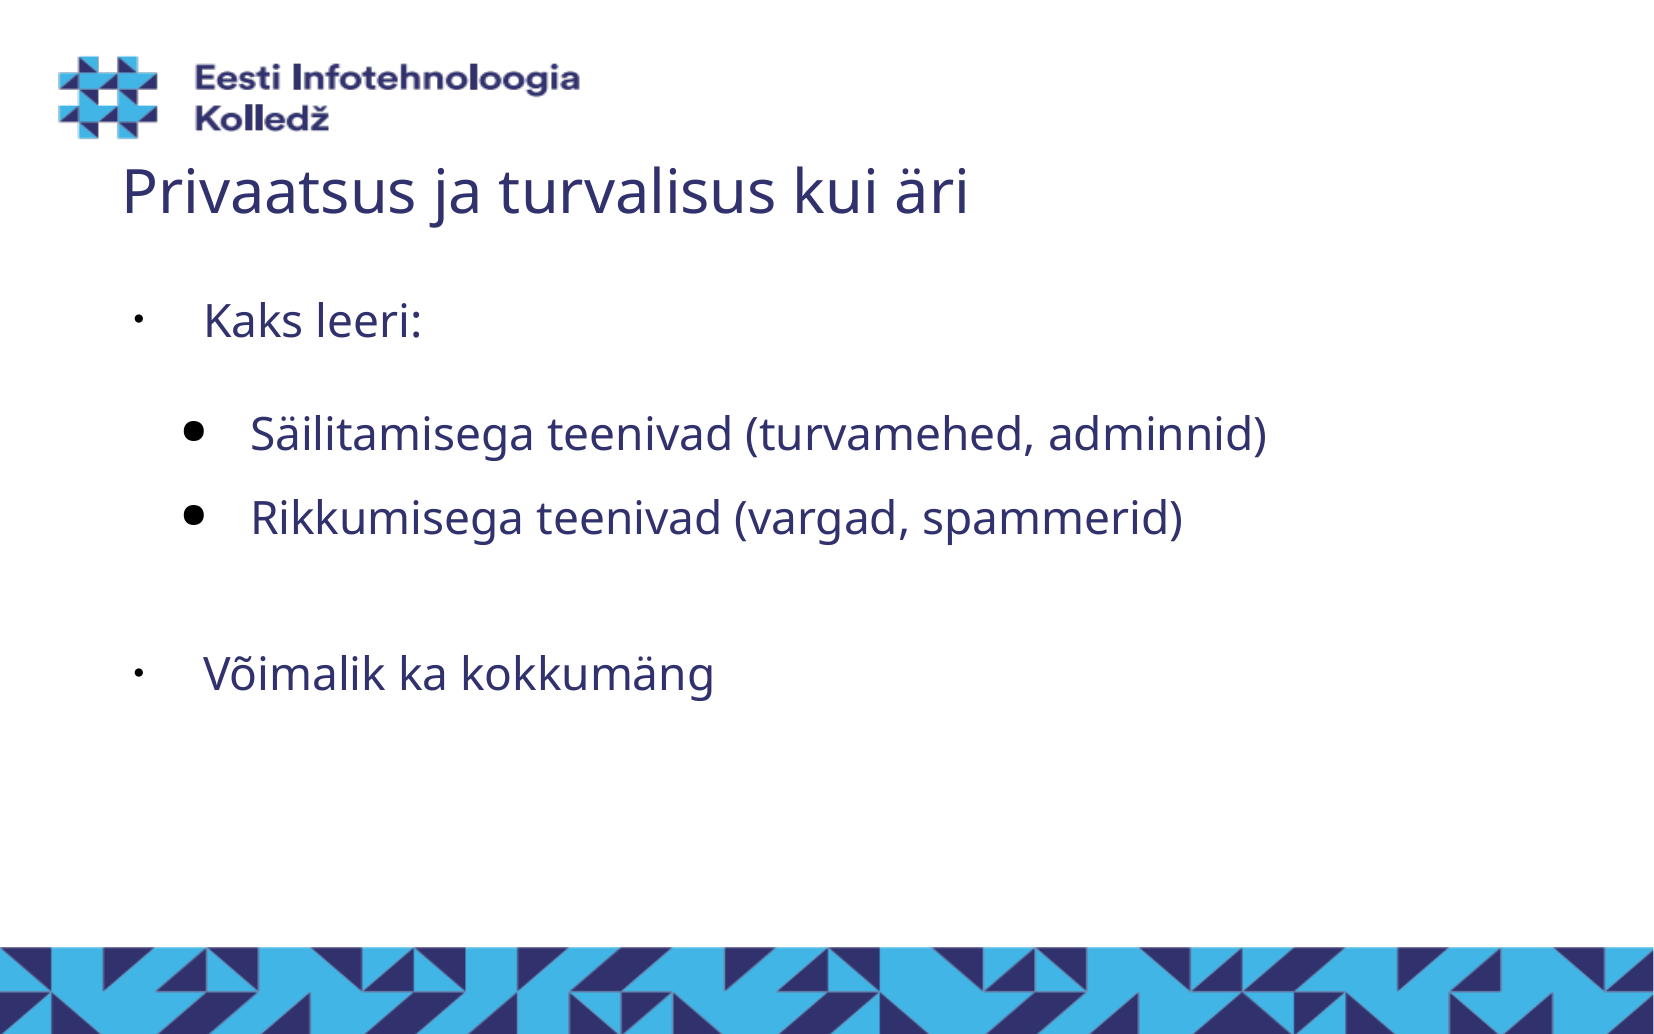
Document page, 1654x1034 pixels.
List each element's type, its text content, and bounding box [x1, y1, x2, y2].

title Privaatsus ja turvalisus kui äri [121, 103, 1534, 276]
list Kaks leeri: Säilitamisega teenivad (turvamehed, adminnid) Rikkumisega teenivad (vargad, spammerid) Võimalik ka kokkumäng [121, 287, 1534, 939]
